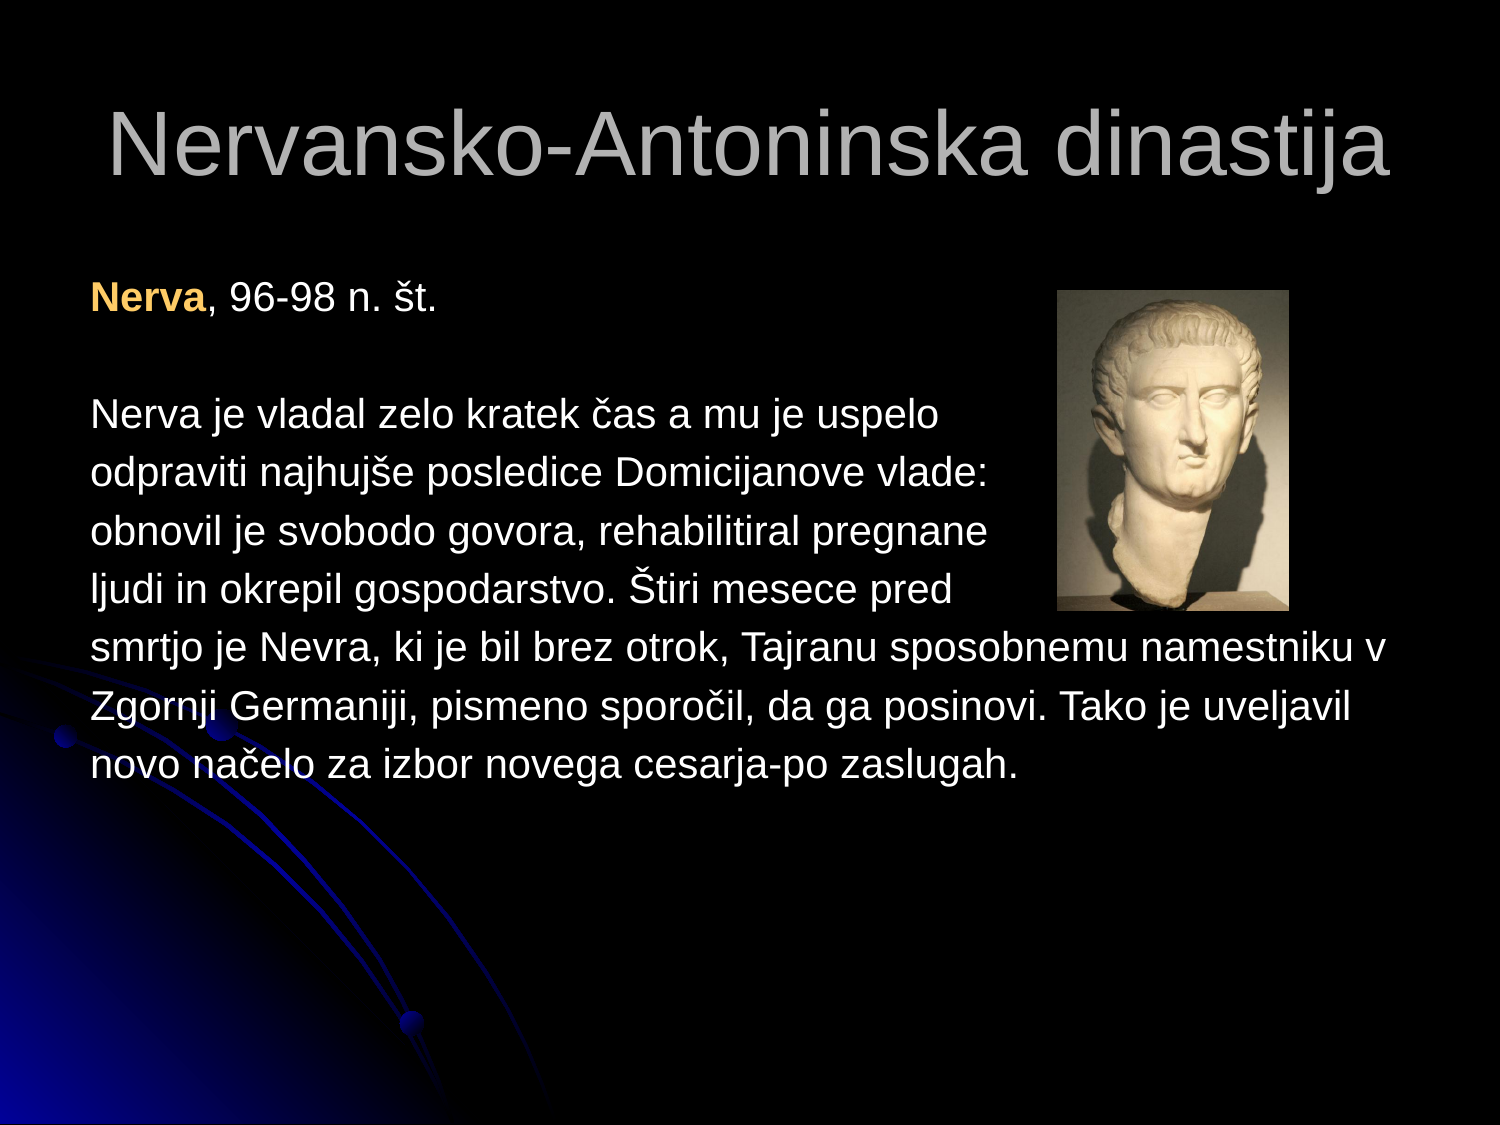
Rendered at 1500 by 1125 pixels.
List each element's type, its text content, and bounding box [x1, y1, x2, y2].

title Nervansko-Antoninska dinastija [75, 45, 1425, 233]
list Nerva, 96-98 n. št. Nerva je vladal zelo kratek čas a mu je uspelo odpraviti najhujše posledice Domicijanove vlade: obnovil je svobodo govora, rehabilitiral pregnane ljudi in okrepil gospodarstvo. Štiri mesece pred smrtjo je Nevra, ki je bil brez otrok, Tajranu sposobnemu namestniku v Zgornji Germaniji, pismeno sporočil, da ga posinovi. Tako je uveljavil novo načelo za izbor novega cesarja-po zaslugah. [75, 262, 1425, 1006]
picture [1057, 290, 1289, 611]
